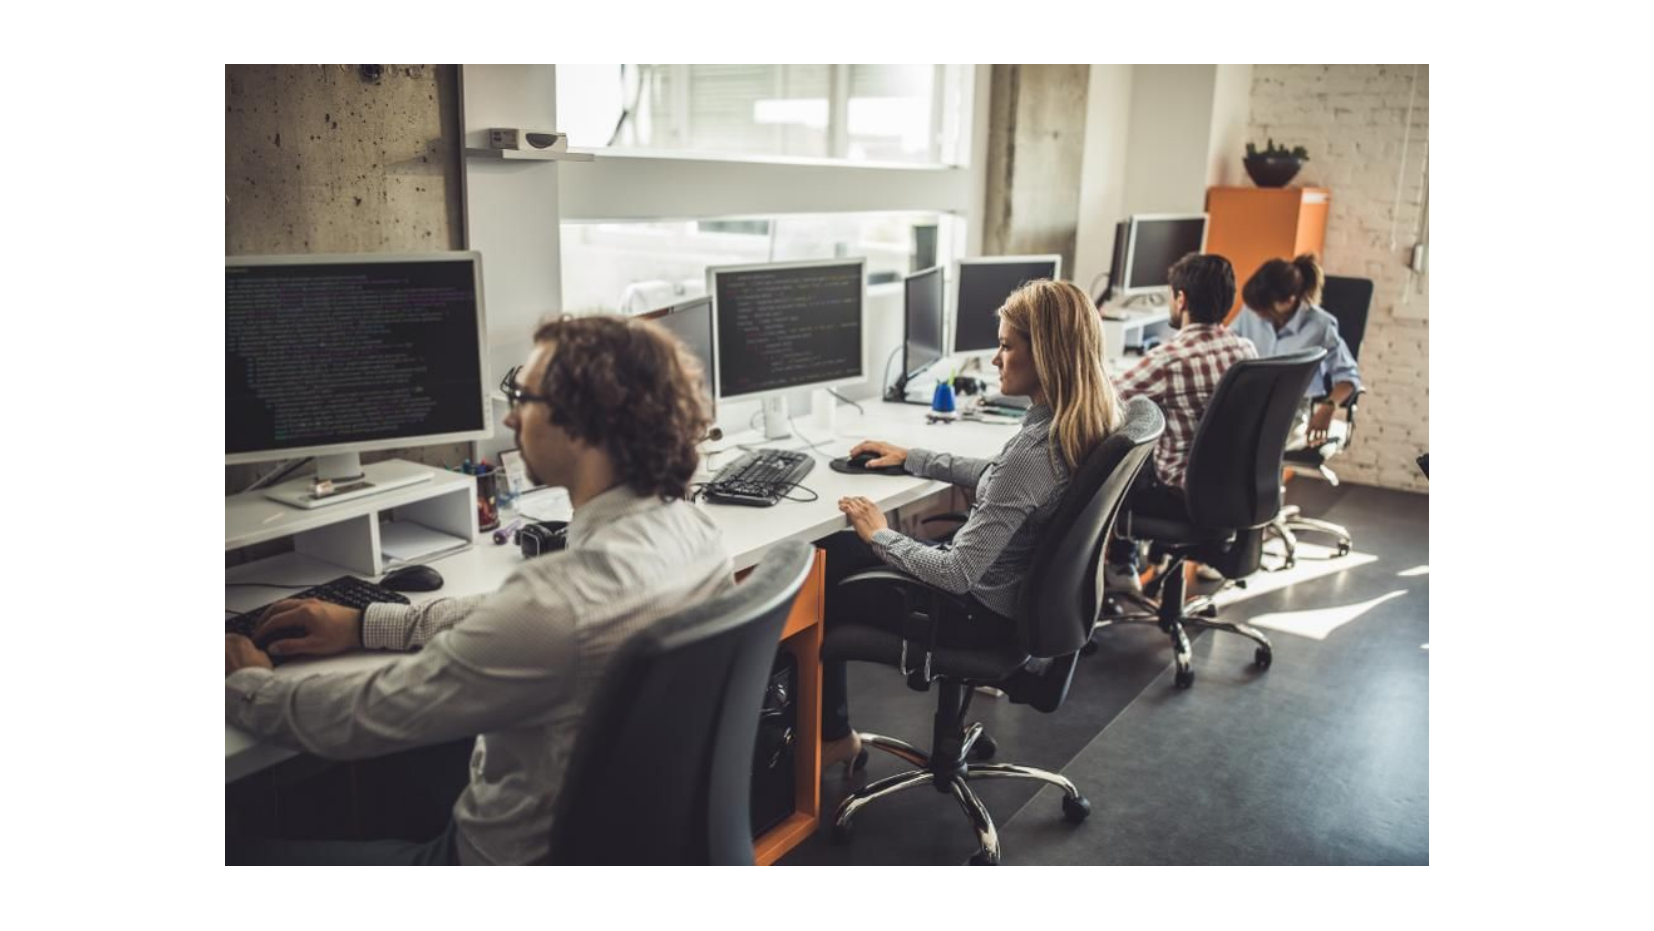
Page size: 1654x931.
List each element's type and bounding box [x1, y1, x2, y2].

picture [225, 64, 1429, 866]
